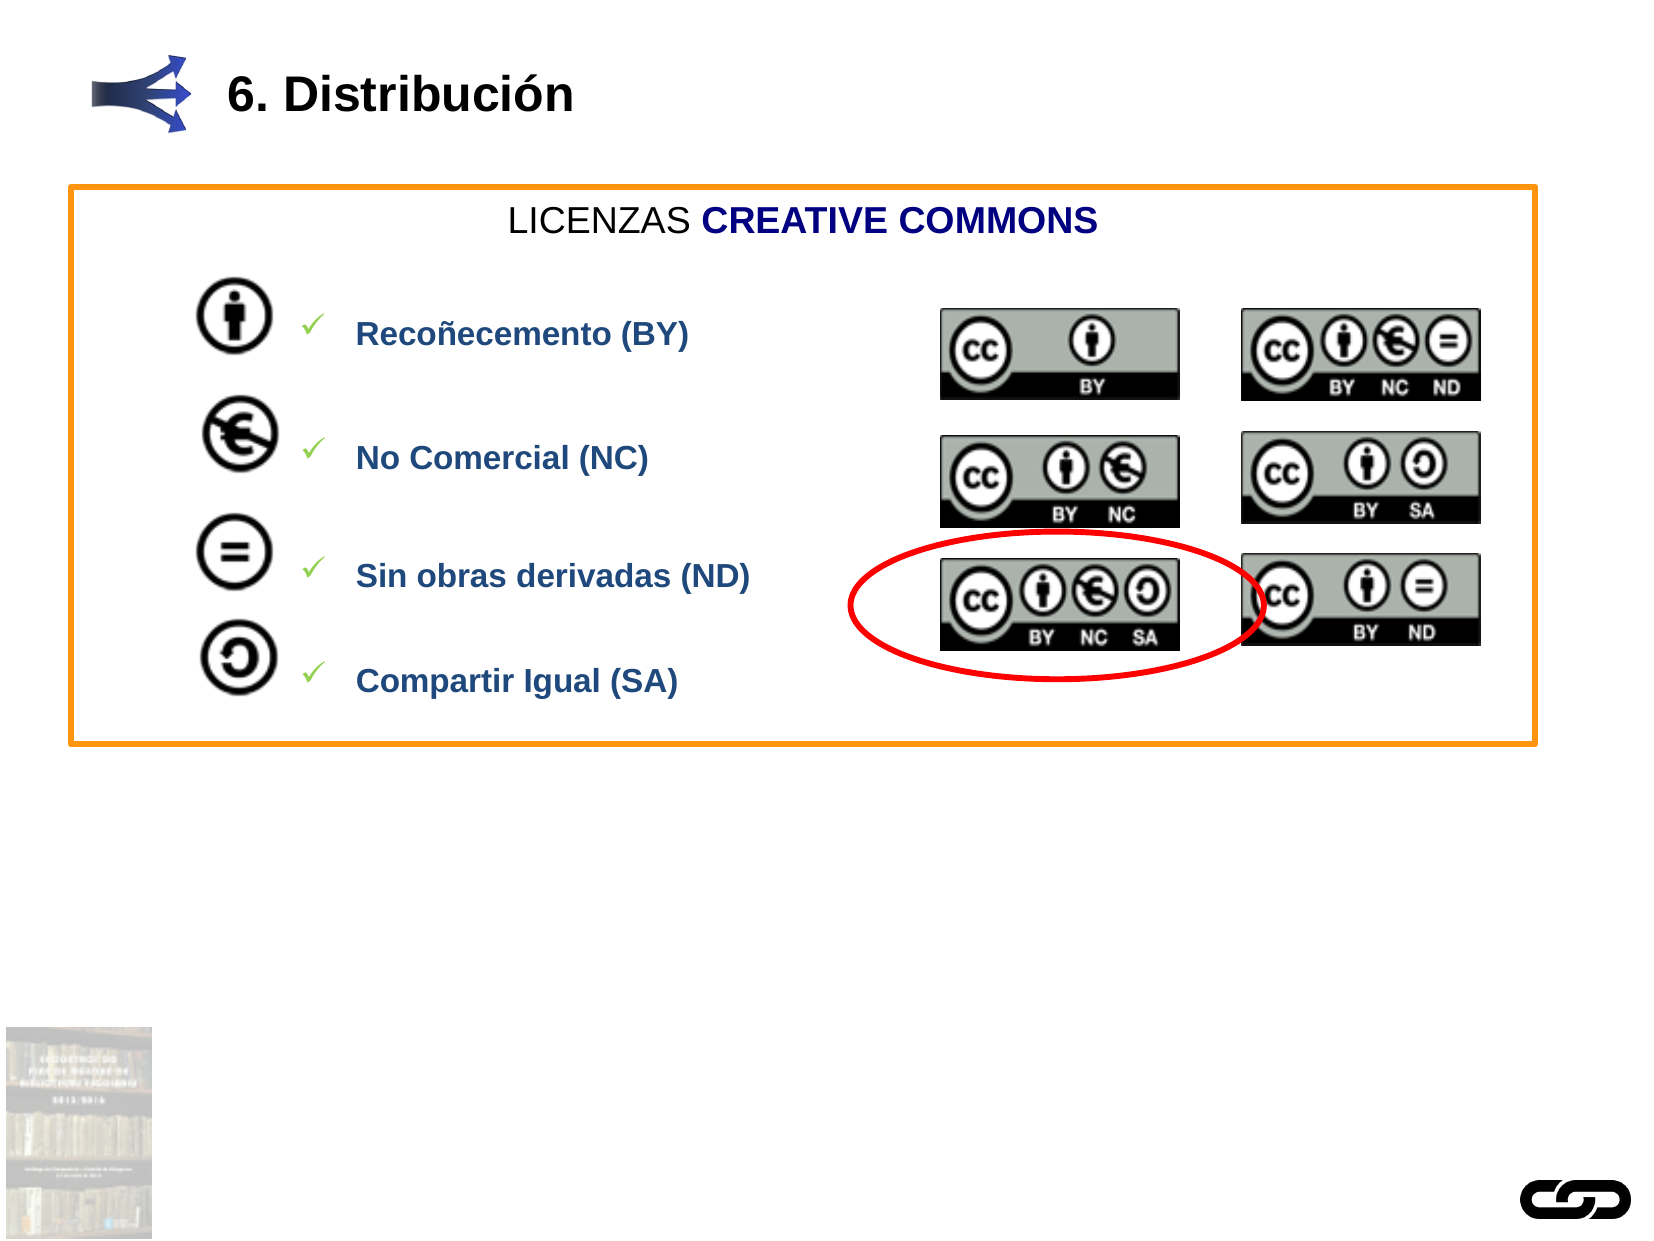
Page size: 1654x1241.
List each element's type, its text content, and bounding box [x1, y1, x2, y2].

text_box LICENZAS CREATIVE COMMONS [70, 192, 1536, 250]
picture [190, 507, 280, 598]
picture [190, 271, 280, 362]
picture [1241, 553, 1481, 646]
text_box [70, 250, 1536, 745]
text_box Compartir Igual (SA) [284, 631, 787, 708]
text_box Recoñecemento (BY) [273, 284, 717, 360]
picture [82, 47, 201, 140]
picture [1241, 576, 1260, 634]
picture [940, 435, 1180, 528]
text_box Sin obras derivadas (ND) [284, 526, 787, 602]
picture [194, 613, 285, 703]
picture [1241, 431, 1481, 524]
picture [196, 389, 286, 480]
picture [1241, 308, 1481, 401]
picture [6, 1027, 152, 1239]
picture [940, 308, 1180, 400]
text_box [70, 186, 1536, 192]
text_box No Comercial (NC) [284, 408, 723, 484]
text_box 6. Distribución [212, 59, 1359, 130]
picture [1520, 1180, 1631, 1219]
picture [940, 558, 1180, 651]
